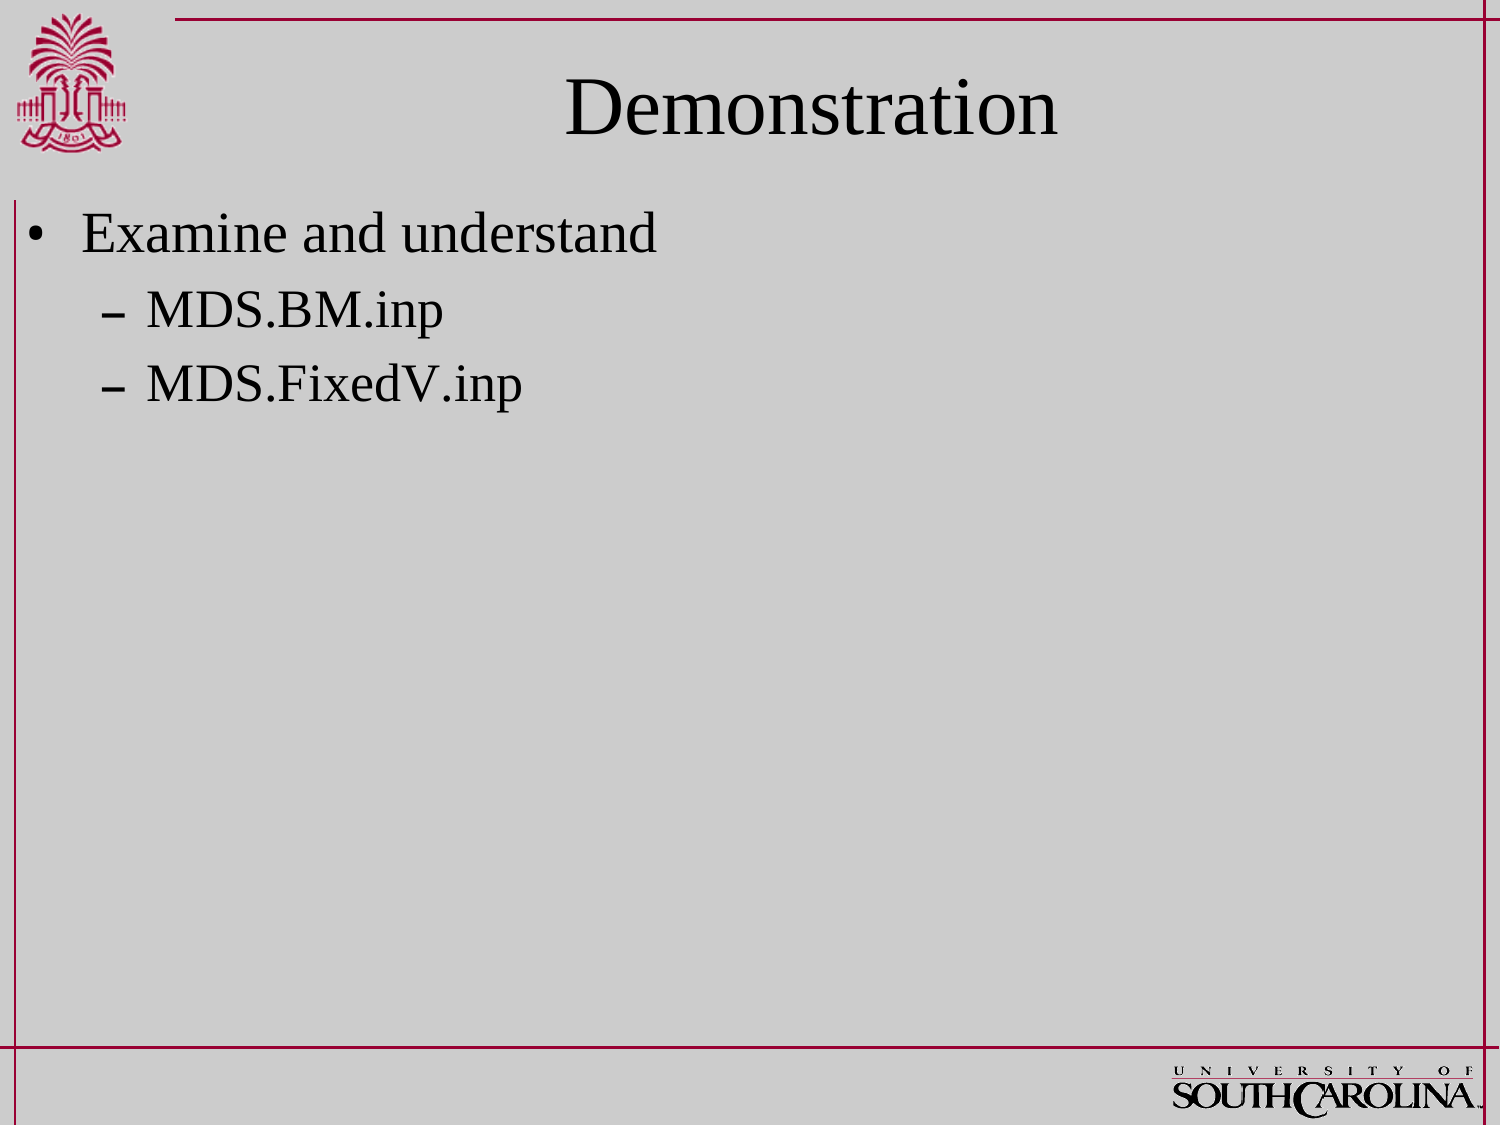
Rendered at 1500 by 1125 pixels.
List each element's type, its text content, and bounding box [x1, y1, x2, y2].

title Demonstration [174, 32, 1450, 181]
picture [1162, 1049, 1483, 1125]
picture [12, 12, 131, 155]
list Examine and understand MDS.BM.inp MDS.FixedV.inp [24, 200, 1476, 998]
